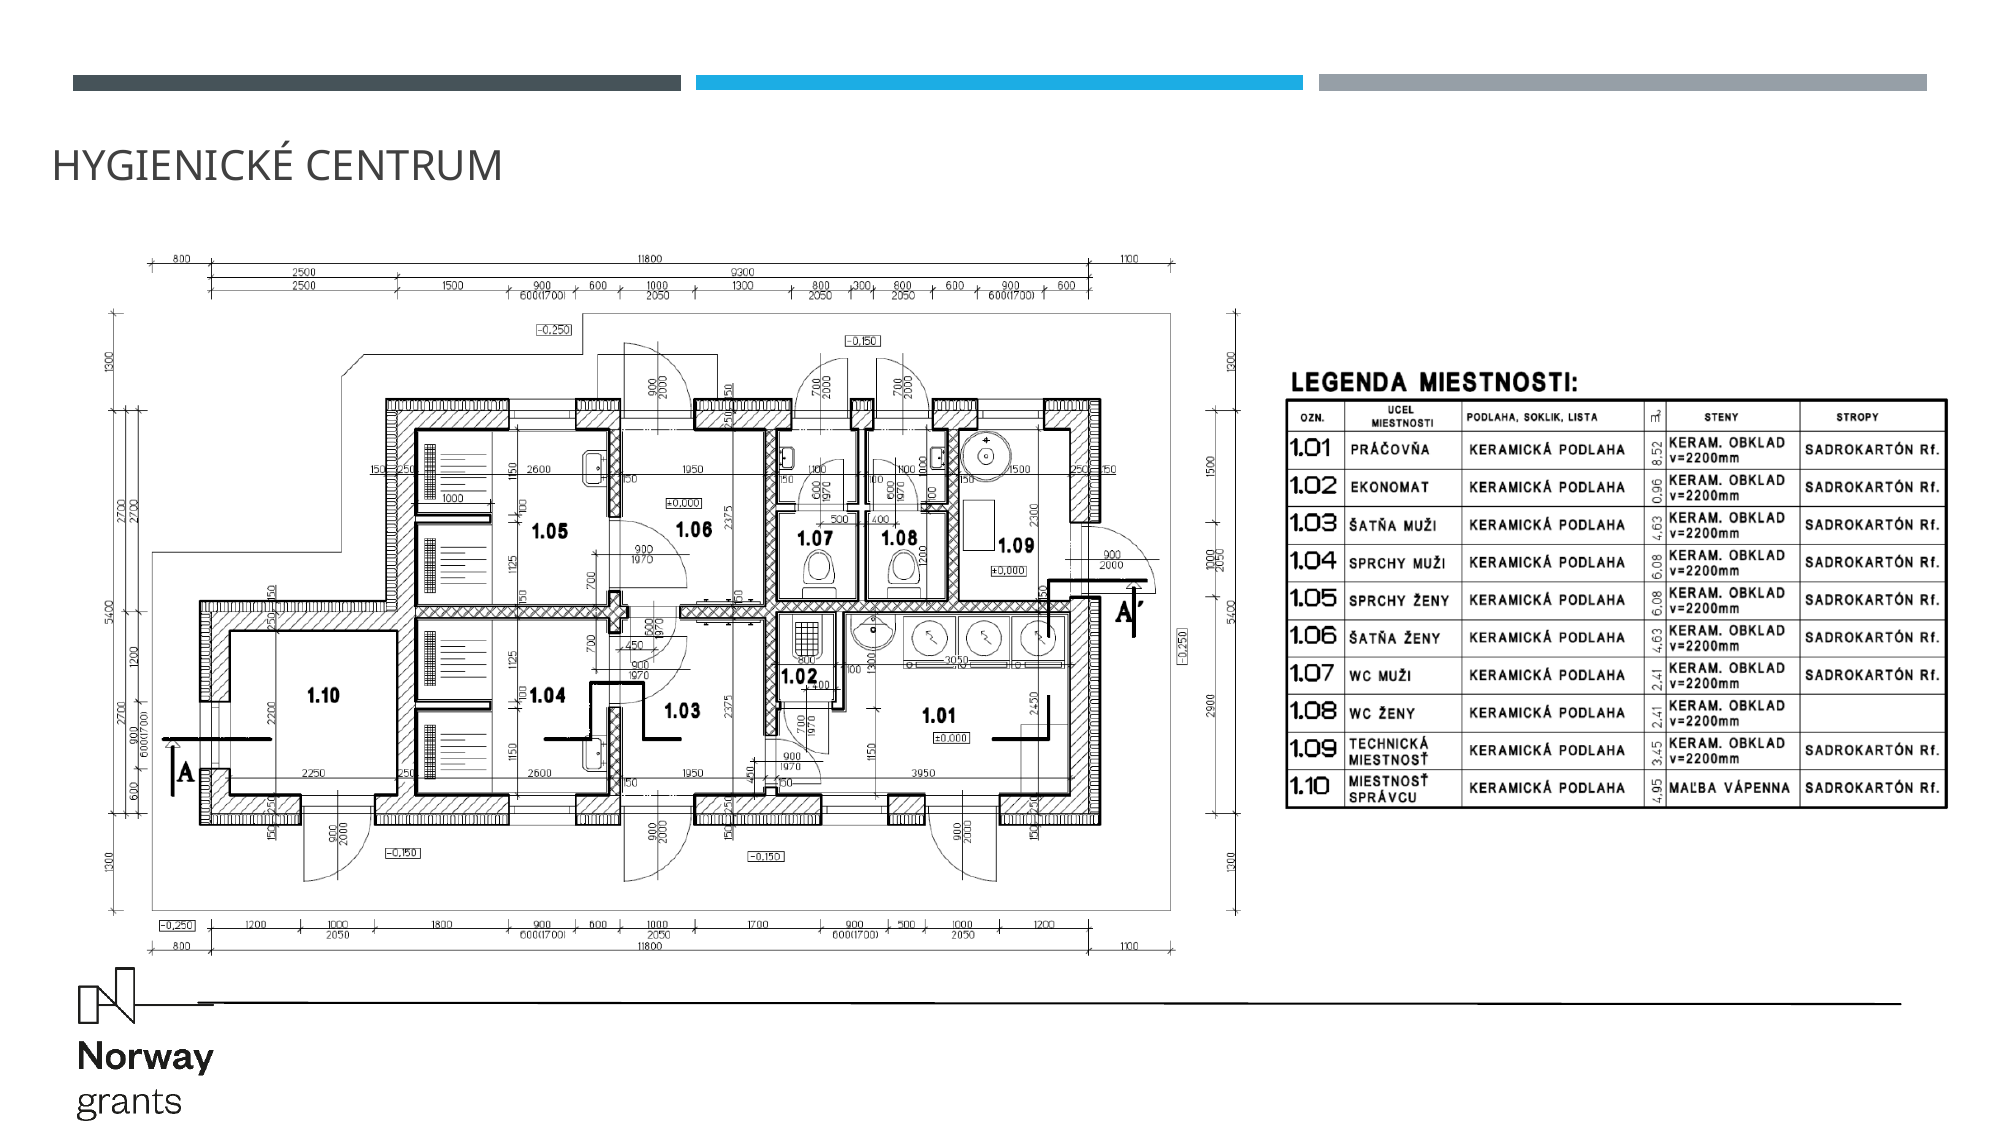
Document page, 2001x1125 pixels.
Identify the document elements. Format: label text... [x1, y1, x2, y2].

picture [76, 967, 214, 1121]
picture [1277, 342, 1953, 826]
picture [101, 242, 1253, 956]
title hygienické centrum [36, 124, 1846, 197]
